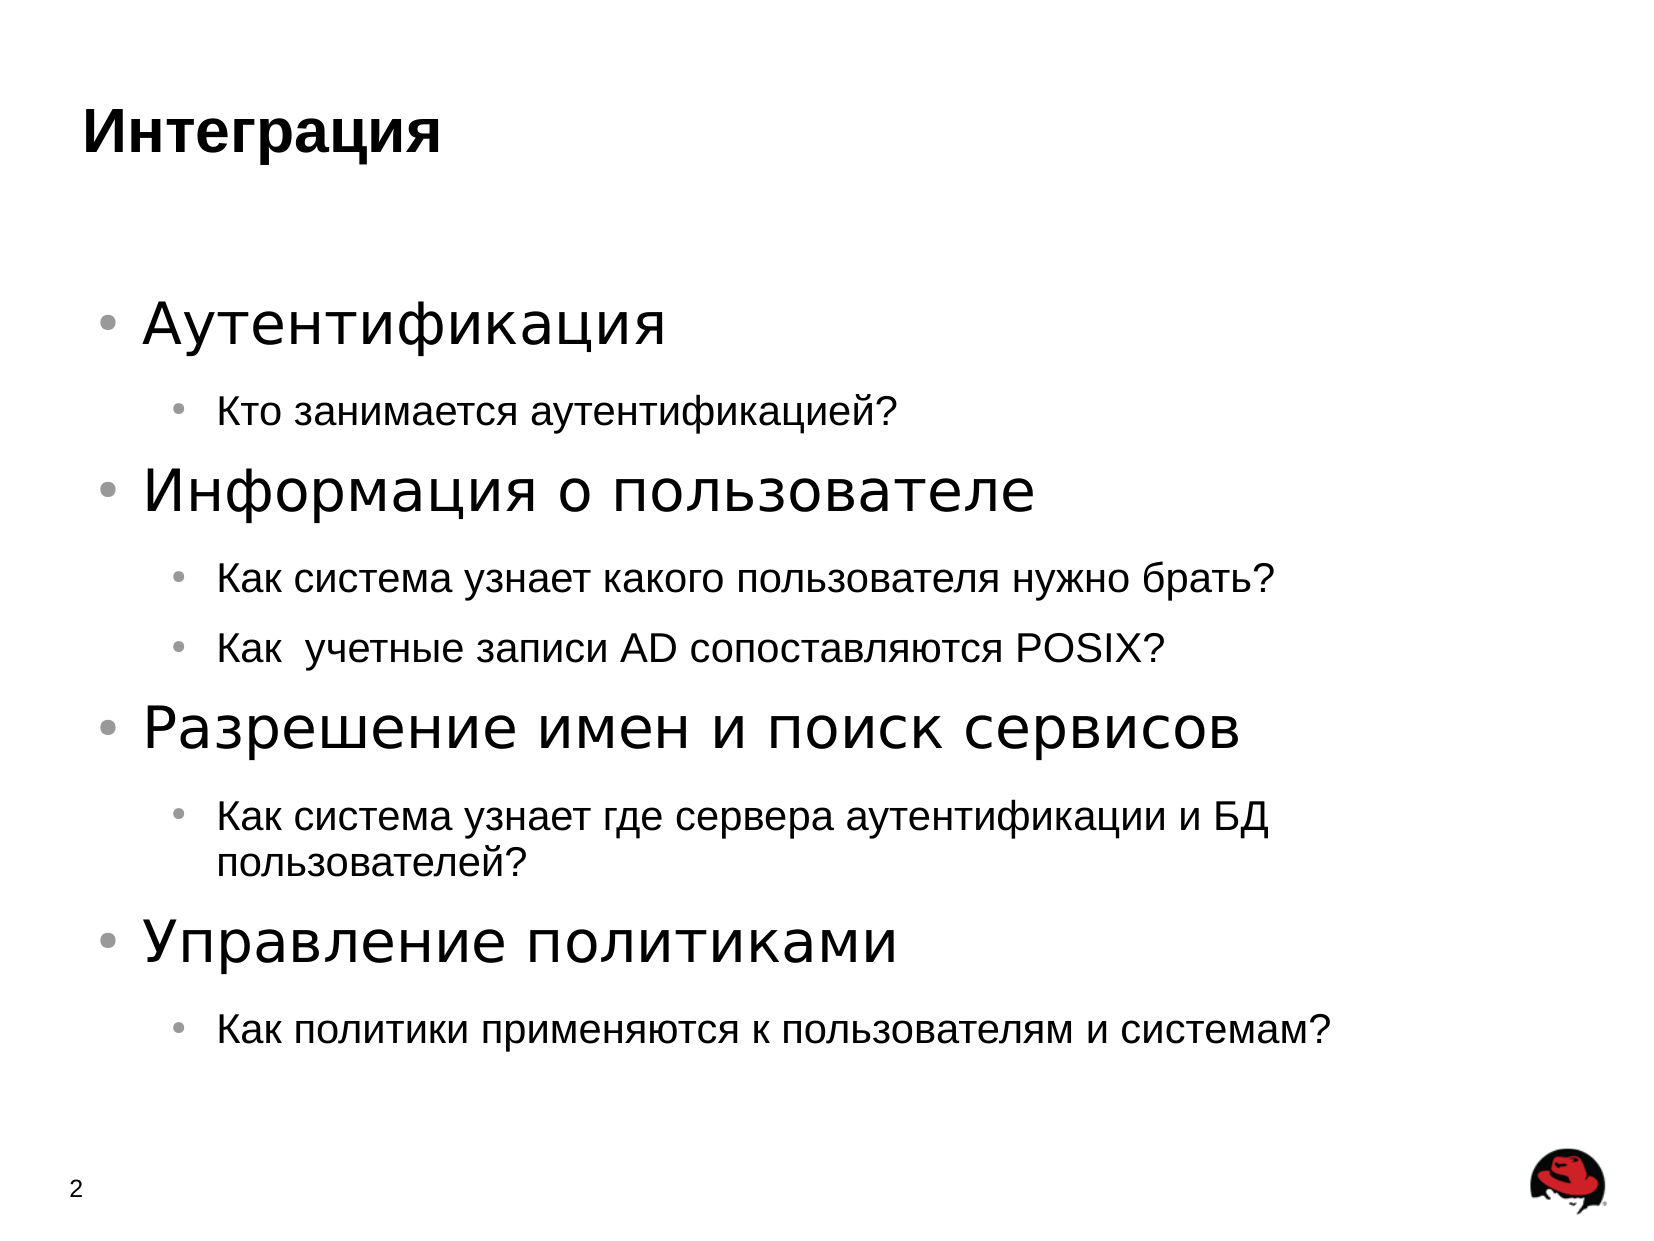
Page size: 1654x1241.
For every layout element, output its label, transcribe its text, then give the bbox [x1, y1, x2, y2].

title Интеграция [82, 37, 1571, 226]
list Аутентификация Кто занимается аутентификацией? Информация о пользователе Как система узнает какого пользователя нужно брать? Как учетные записи AD сопоставляются POSIX? Разрешение имен и поиск сервисов Как система узнает где сервера аутентификации и БД пользователей? Управление политиками Как политики применяются к пользователям и системам? [82, 290, 1571, 1109]
picture [1529, 1146, 1613, 1224]
